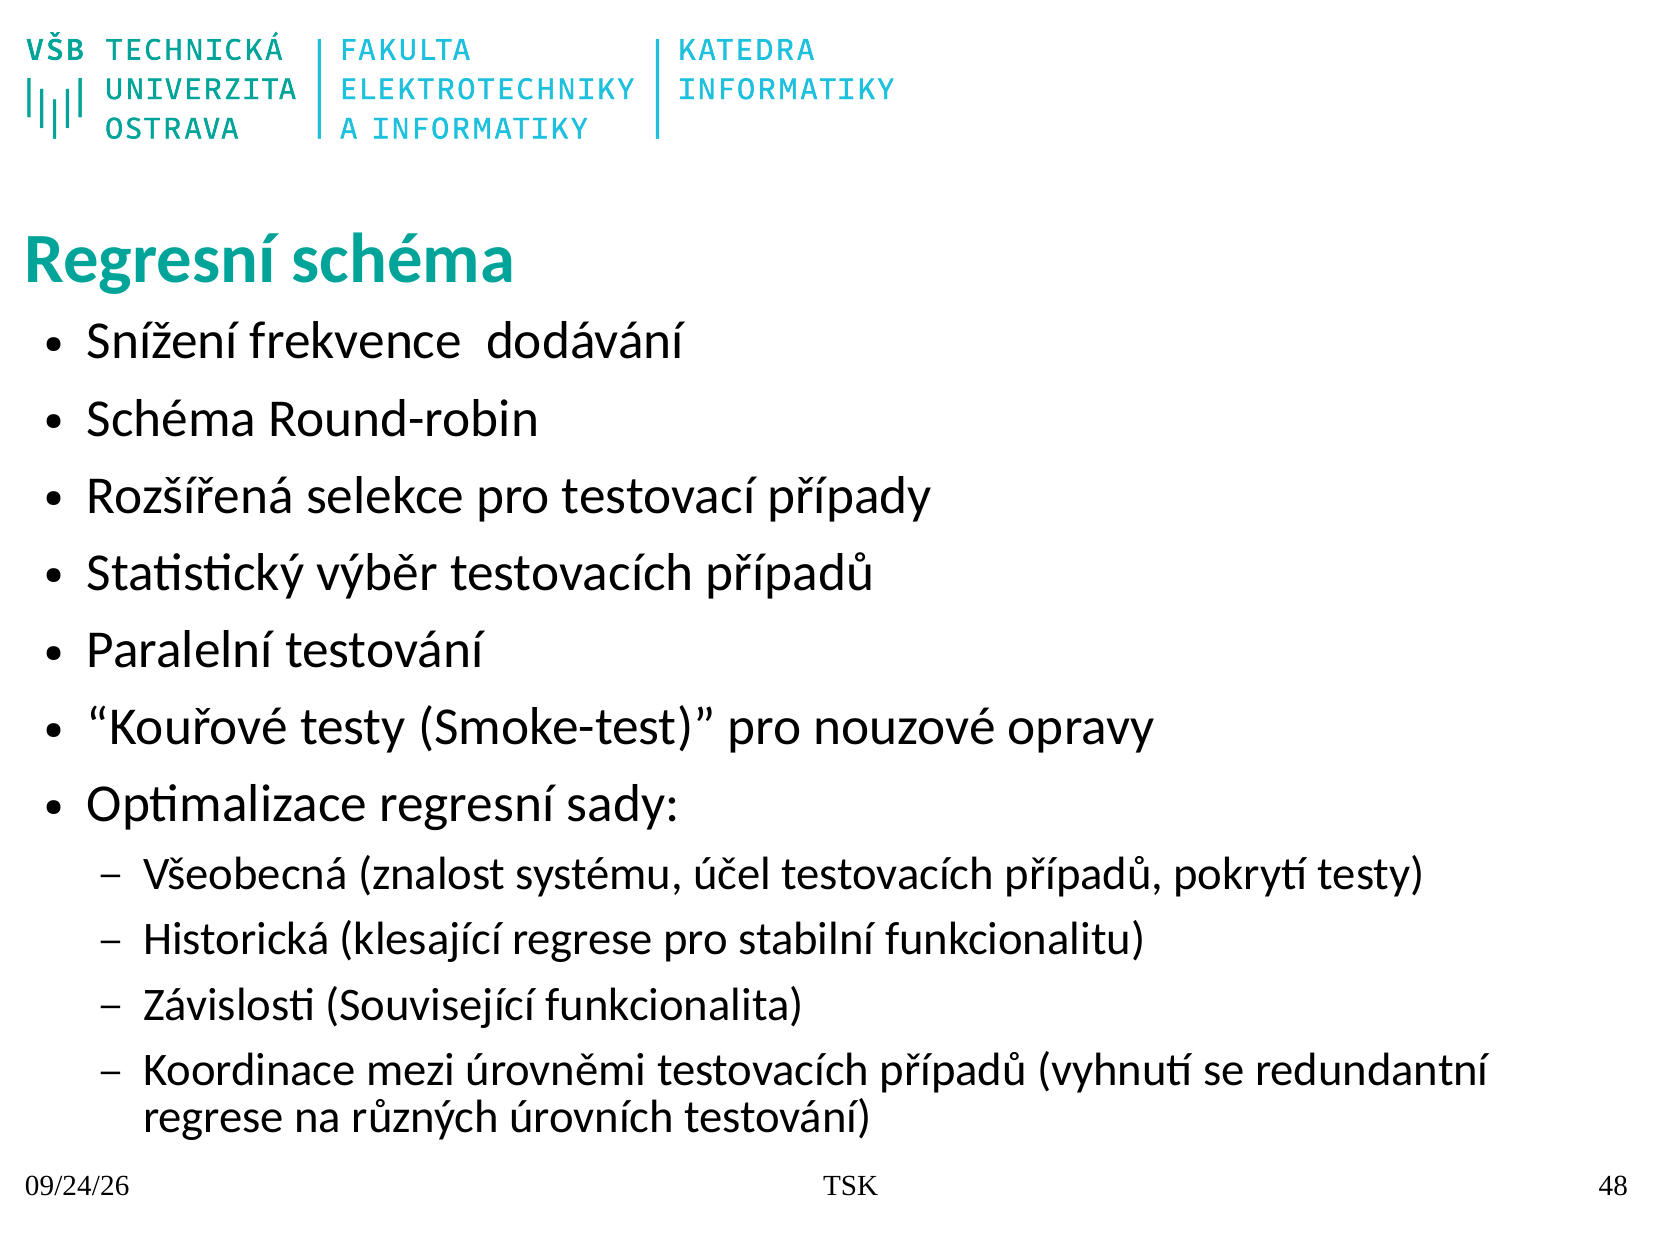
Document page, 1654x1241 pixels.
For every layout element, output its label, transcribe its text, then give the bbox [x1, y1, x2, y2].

title Regresní schéma [24, 169, 1629, 300]
picture [26, 31, 894, 139]
list Snížení frekvence dodávání Schéma Round-robin Rozšířená selekce pro testovací případy Statistický výběr testovacích případů Paralelní testování “Kouřové testy (Smoke-test)” pro nouzové opravy Optimalizace regresní sady: Všeobecná (znalost systému, účel testovacích případů, pokrytí testy) Historická (klesající regrese pro stabilní funkcionalitu) Závislosti (Související funkcionalita) Koordinace mezi úrovněmi testovacích případů (vyhnutí se redundantní regrese na různých úrovních testování) [30, 318, 1629, 1146]
